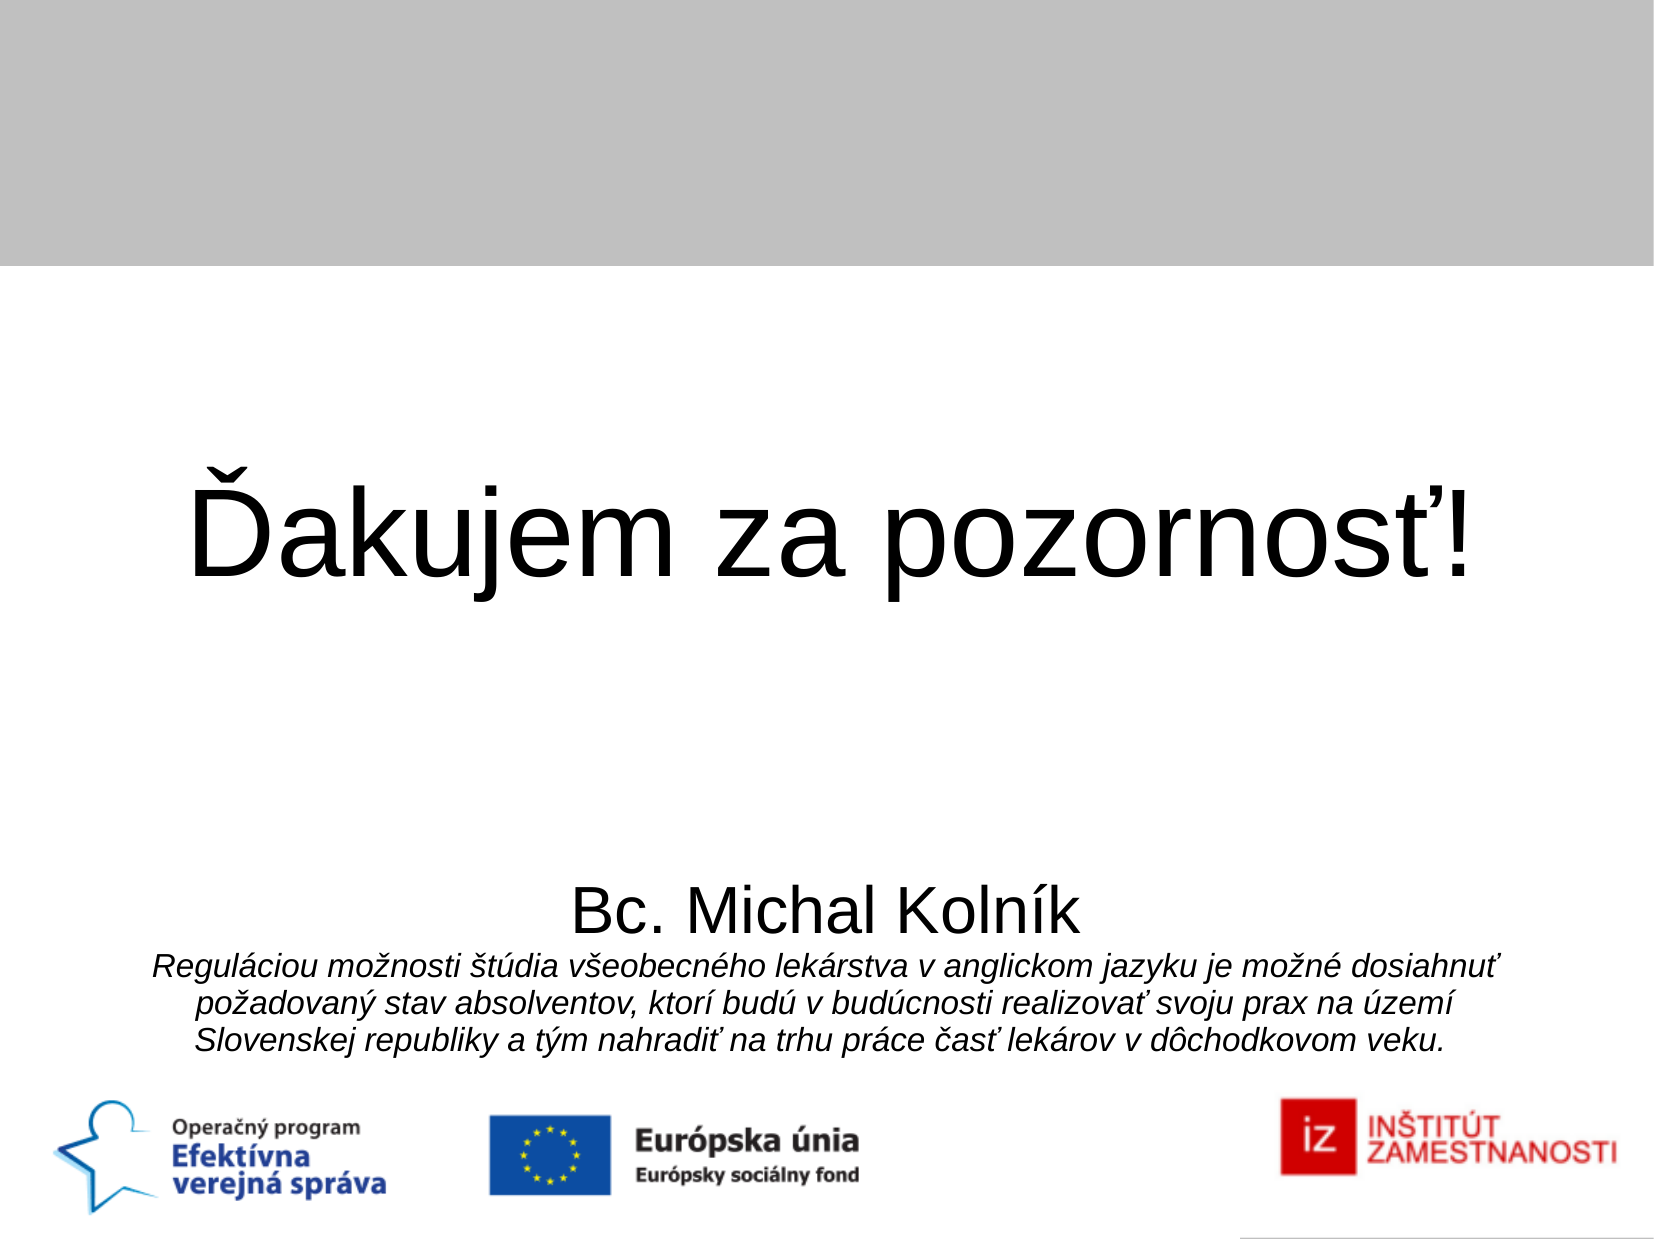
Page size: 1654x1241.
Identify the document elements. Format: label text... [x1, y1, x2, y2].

picture [1240, 1033, 1654, 1241]
picture [29, 1062, 886, 1241]
subtitle Bc. Michal Kolník Reguláciou možnosti štúdia všeobecného lekárstva v anglickom jazyku je možné dosiahnuť požadovaný stav absolventov, ktorí budú v budúcnosti realizovať svoju prax na území Slovenskej republiky a tým nahradiť na trhu práce časť lekárov v dôchodkovom veku. [112, 829, 1540, 1102]
title Ďakujem za pozornosť! [118, 389, 1545, 601]
